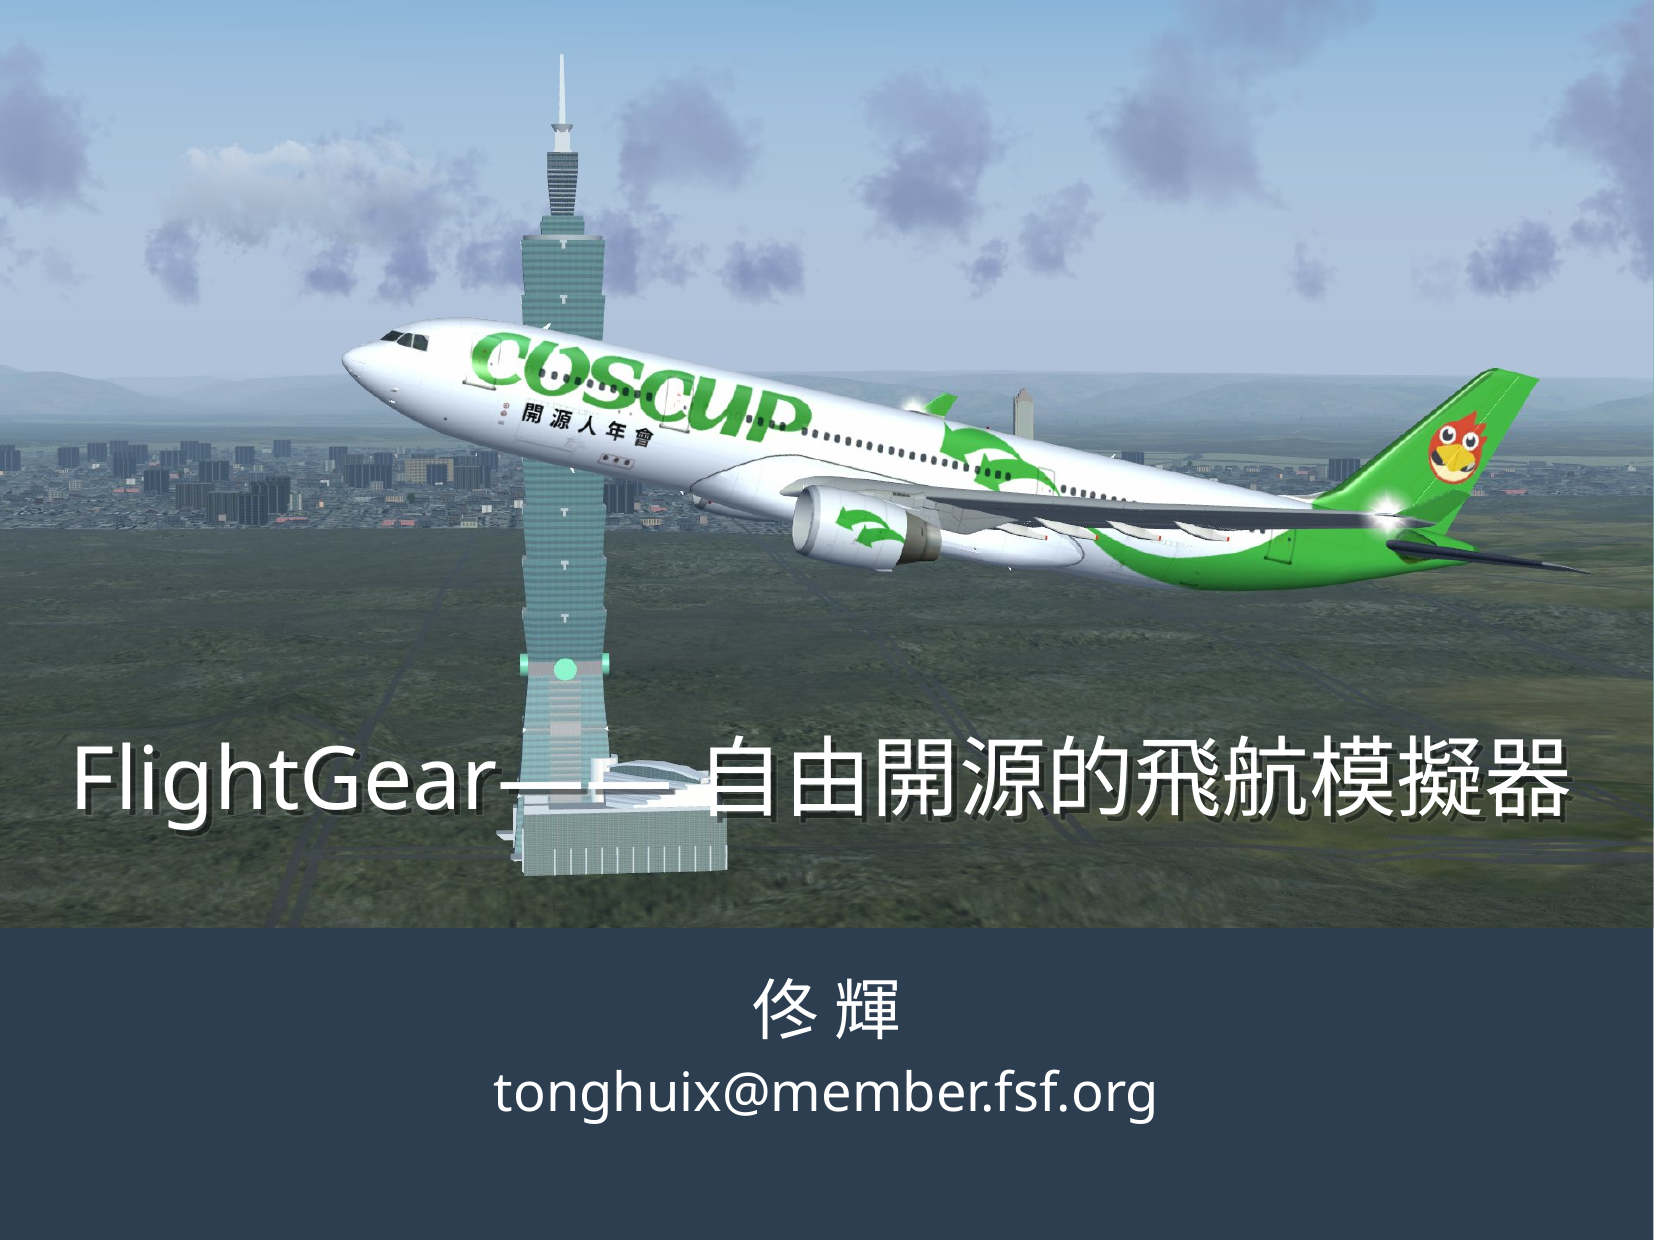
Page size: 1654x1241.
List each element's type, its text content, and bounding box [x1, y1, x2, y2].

title FlightGear——自由開源的飛航模擬器 [53, 661, 1589, 819]
text_box [59, 620, 1595, 778]
picture [0, 0, 1654, 928]
subtitle 佟 輝 tonghuix@member.fsf.org [59, 879, 1595, 1205]
